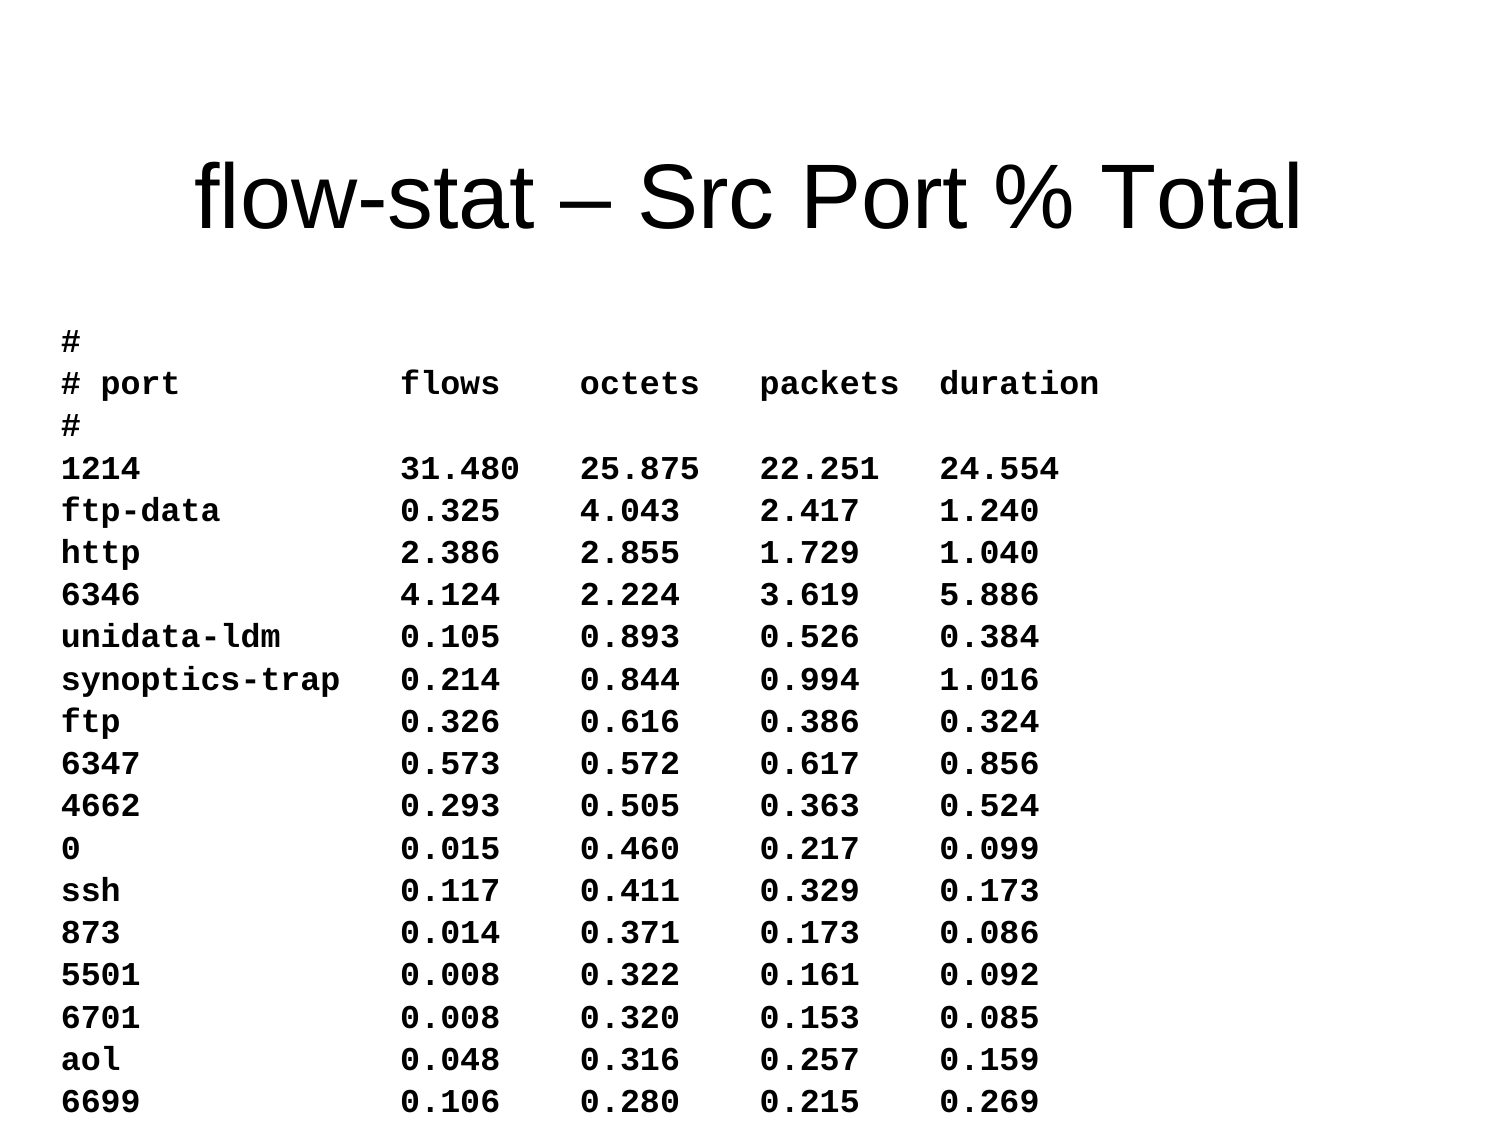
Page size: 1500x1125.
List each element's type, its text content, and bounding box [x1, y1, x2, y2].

title flow-stat – Src Port % Total [112, 99, 1388, 288]
text_box # # port flows octets packets duration # 1214 31.480 25.875 22.251 24.554 ftp-data 0.325 4.043 2.417 1.240 http 2.386 2.855 1.729 1.040 6346 4.124 2.224 3.619 5.886 unidata-ldm 0.105 0.893 0.526 0.384 synoptics-trap 0.214 0.844 0.994 1.016 ftp 0.326 0.616 0.386 0.324 6347 0.573 0.572 0.617 0.856 4662 0.293 0.505 0.363 0.524 0 0.015 0.460 0.217 0.099 ssh 0.117 0.411 0.329 0.173 873 0.014 0.371 0.173 0.086 5501 0.008 0.322 0.161 0.092 6701 0.008 0.320 0.153 0.085 aol 0.048 0.316 0.257 0.159 6699 0.106 0.280 0.215 0.269 nntp 0.995 0.234 2.960 2.637 [46, 312, 1120, 1125]
